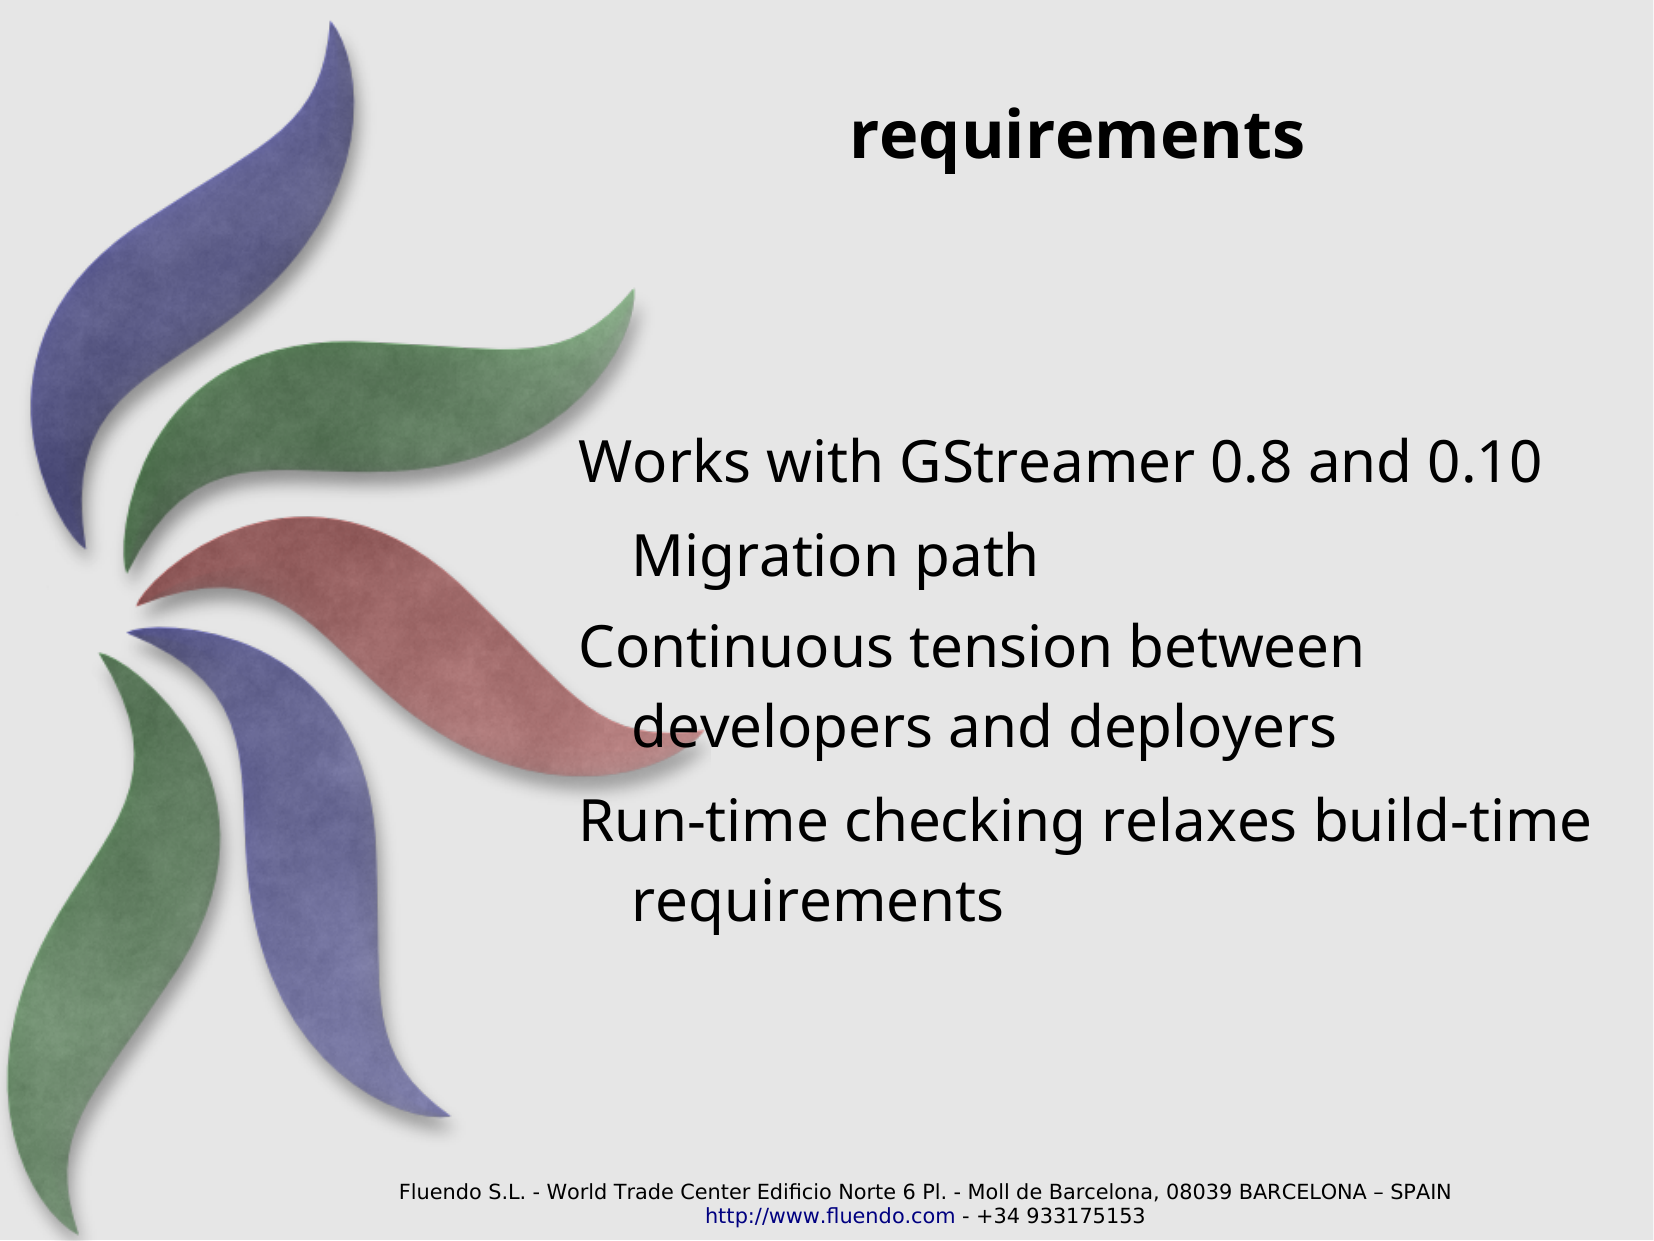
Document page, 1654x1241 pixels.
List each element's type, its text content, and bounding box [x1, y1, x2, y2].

list Works with GStreamer 0.8 and 0.10 Migration path Continuous tension between developers and deployers Run-time checking relaxes build-time requirements [560, 236, 1595, 1123]
title requirements [560, 58, 1595, 207]
picture [0, 0, 711, 1241]
